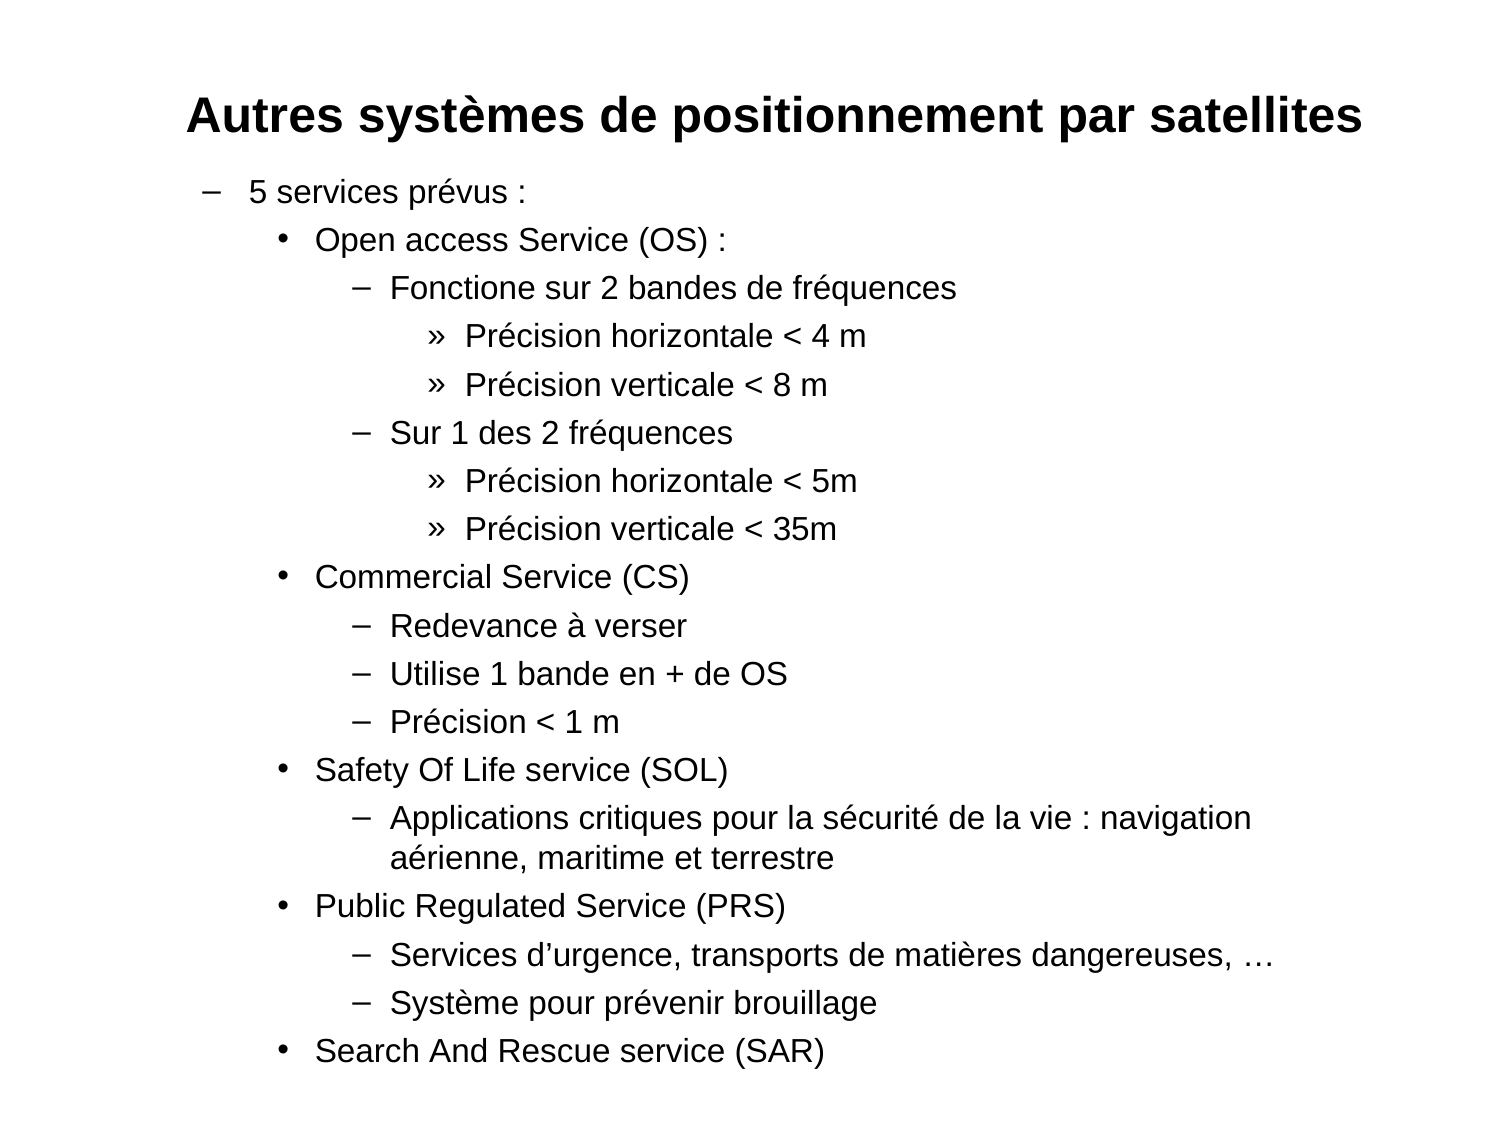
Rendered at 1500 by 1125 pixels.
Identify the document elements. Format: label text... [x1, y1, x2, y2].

list 5 services prévus : Open access Service (OS) : Fonctione sur 2 bandes de fréquences Précision horizontale < 4 m Précision verticale < 8 m Sur 1 des 2 fréquences Précision horizontale < 5m Précision verticale < 35m Commercial Service (CS) Redevance à verser Utilise 1 bande en + de OS Précision < 1 m Safety Of Life service (SOL) Applications critiques pour la sécurité de la vie : navigation aérienne, maritime et terrestre Public Regulated Service (PRS) Services d’urgence, transports de matières dangereuses, … Système pour prévenir brouillage Search And Rescue service (SAR) [112, 162, 1388, 1125]
title Autres systèmes de positionnement par satellites [112, 68, 1438, 156]
